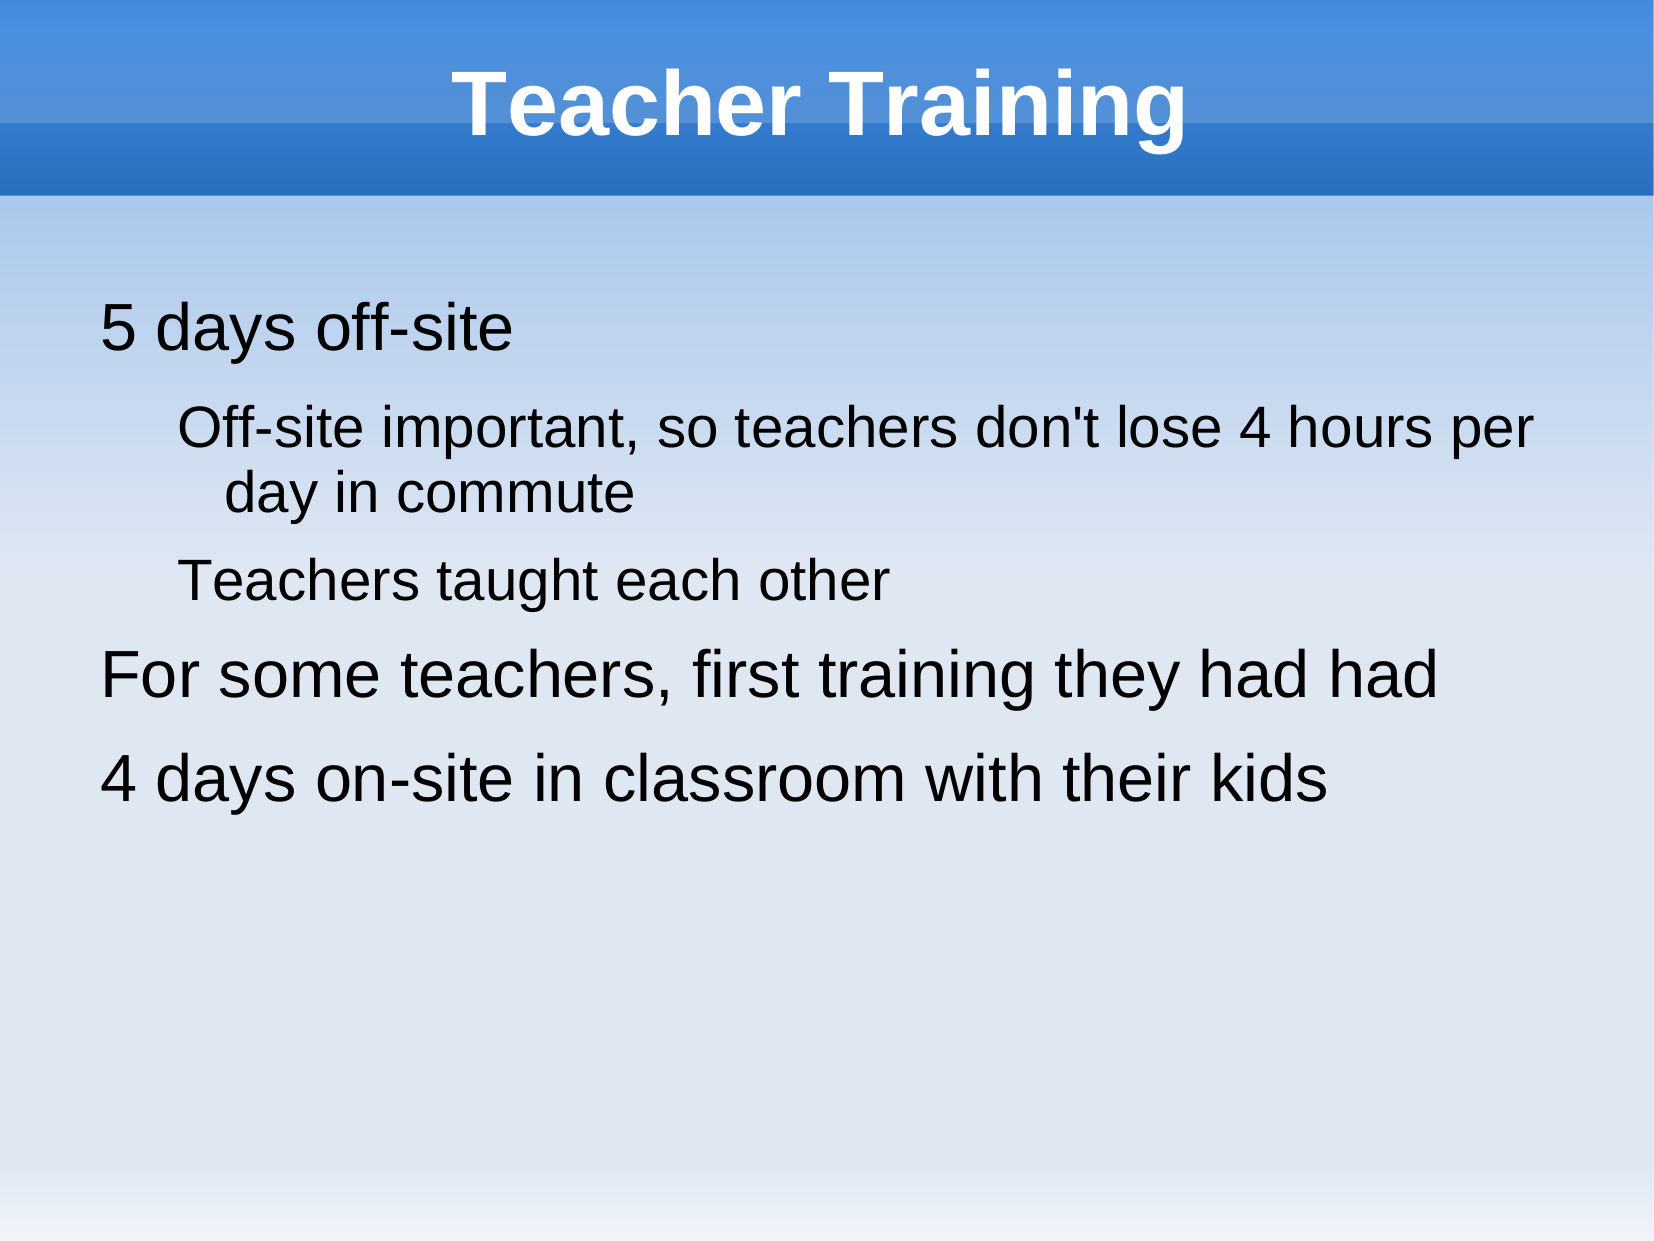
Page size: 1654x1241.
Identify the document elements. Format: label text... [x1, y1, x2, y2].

picture [0, 0, 1654, 1241]
list 5 days off-site Off-site important, so teachers don't lose 4 hours per day in commute Teachers taught each other For some teachers, first training they had had 4 days on-site in classroom with their kids [82, 290, 1571, 1094]
title Teacher Training [76, 7, 1565, 200]
